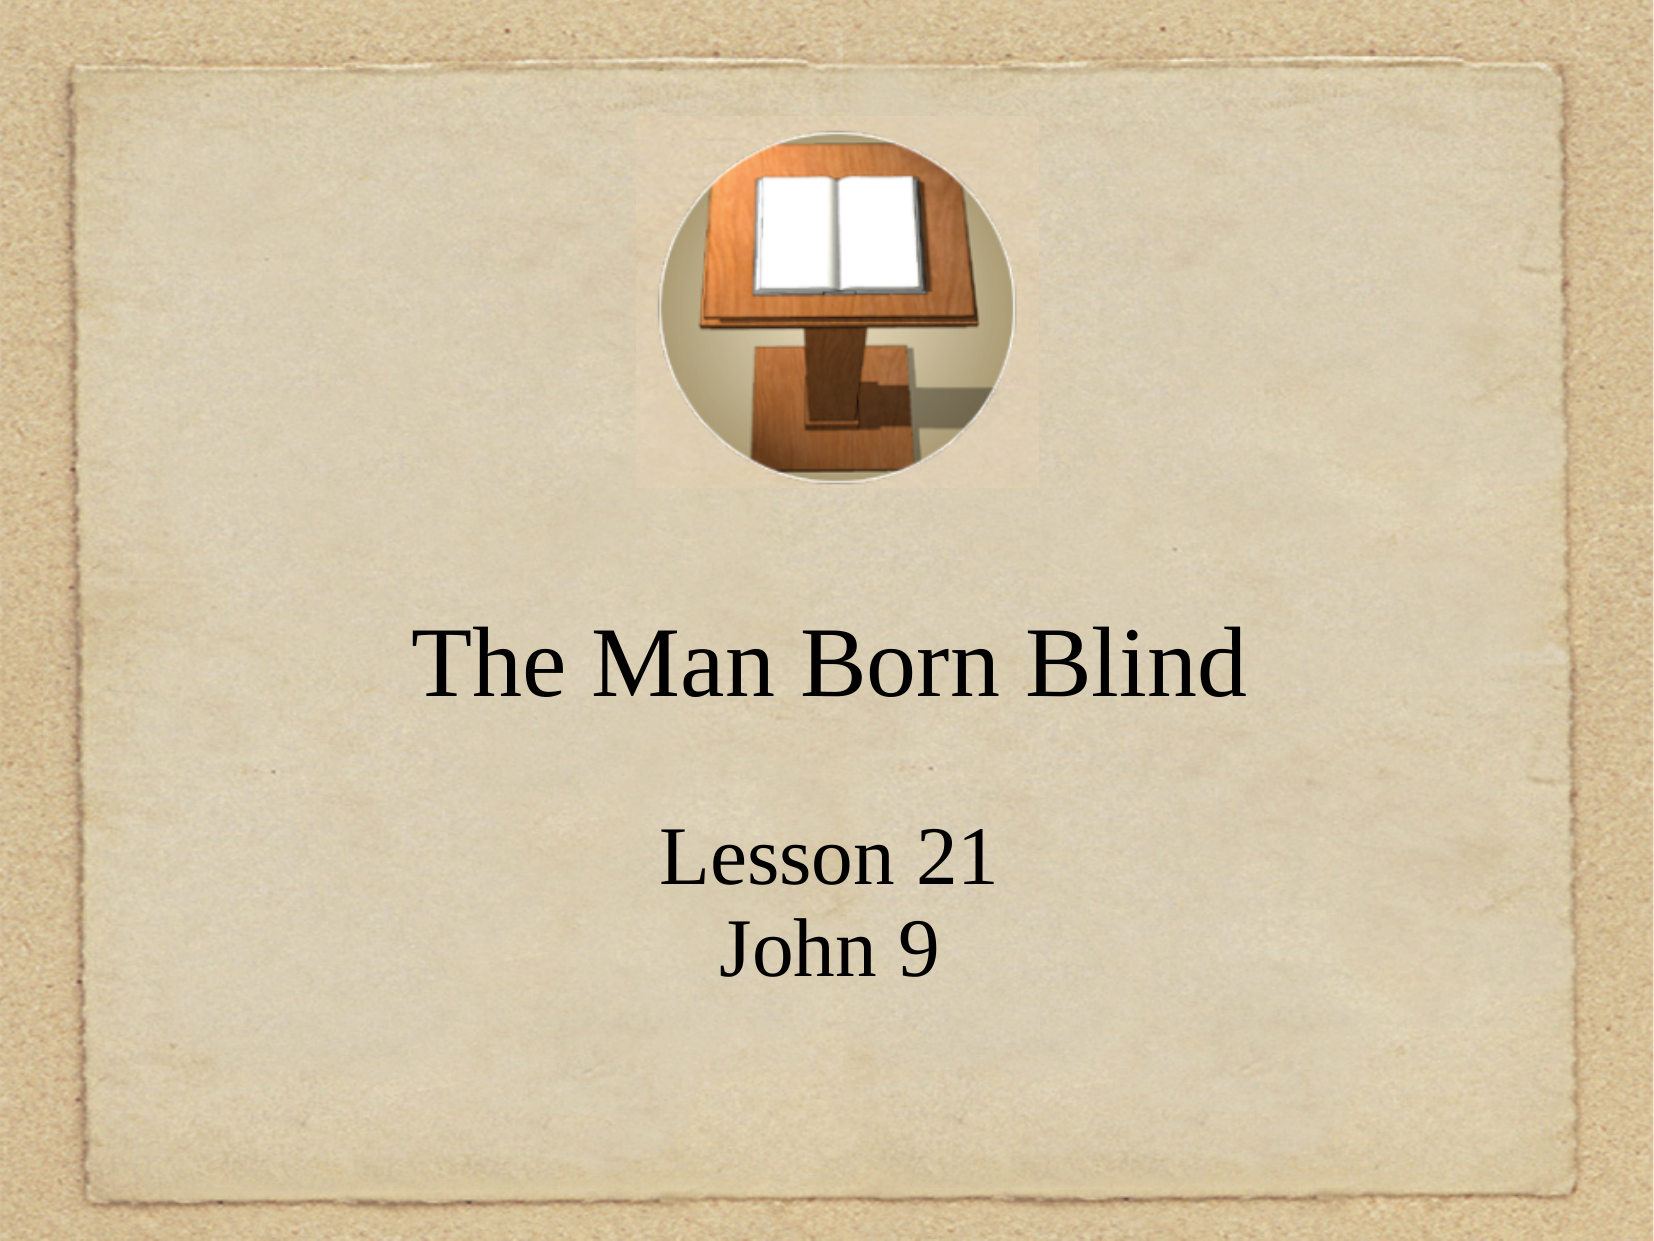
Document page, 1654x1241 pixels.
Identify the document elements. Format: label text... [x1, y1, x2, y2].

text_box The Man Born Blind Lesson 21 John 9 [173, 600, 1487, 1189]
picture [0, 0, 1654, 1241]
